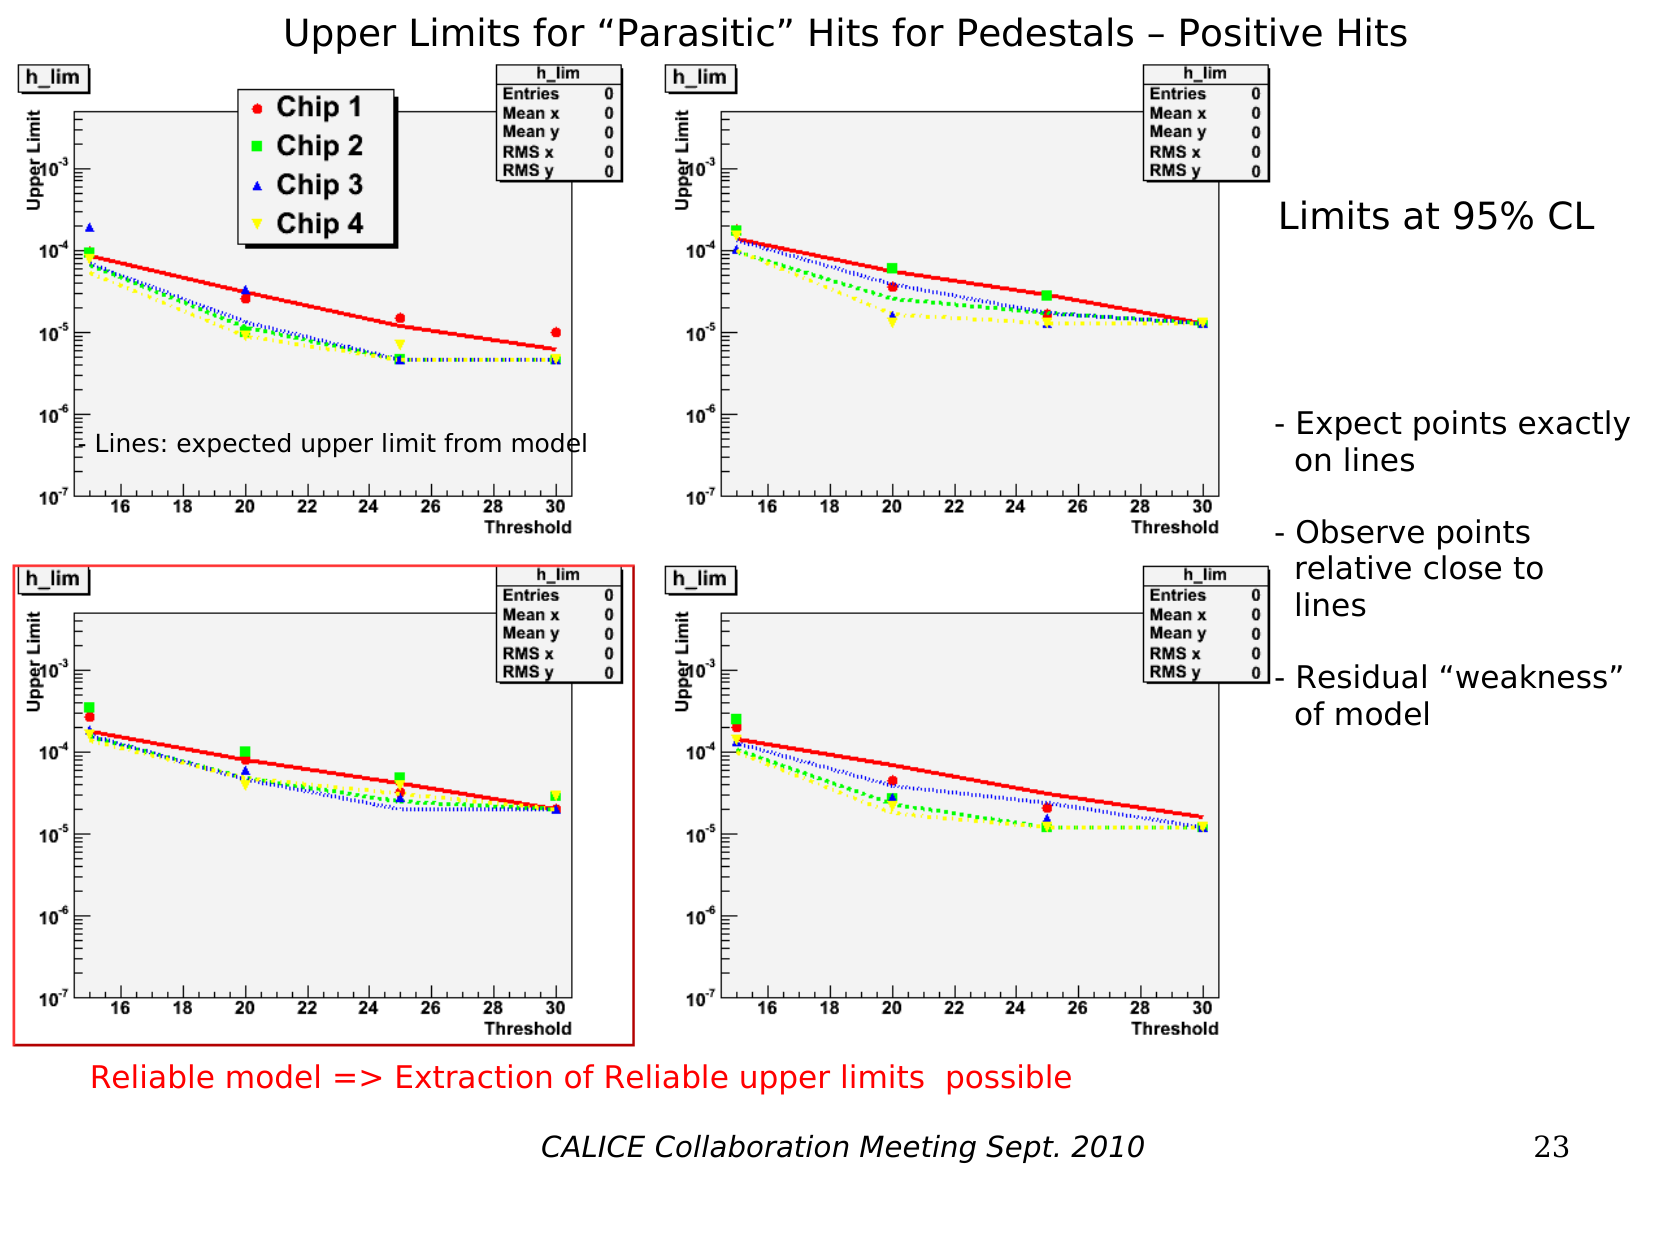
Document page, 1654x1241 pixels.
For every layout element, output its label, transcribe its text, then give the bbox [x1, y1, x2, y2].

text_box Limits at 95% CL [1263, 187, 1610, 246]
text_box - Expect points exactly on lines - Observe points relative close to lines - Residual “weakness” of model [1259, 354, 1647, 921]
text_box - Lines: expected upper limit from model [62, 422, 622, 496]
text_box Upper Limits for “Parasitic” Hits for Pedestals – Positive Hits [268, 4, 1425, 64]
text_box Reliable model => Extraction of Reliable upper limits possible [75, 1052, 1238, 1104]
picture [1, 54, 1295, 1057]
